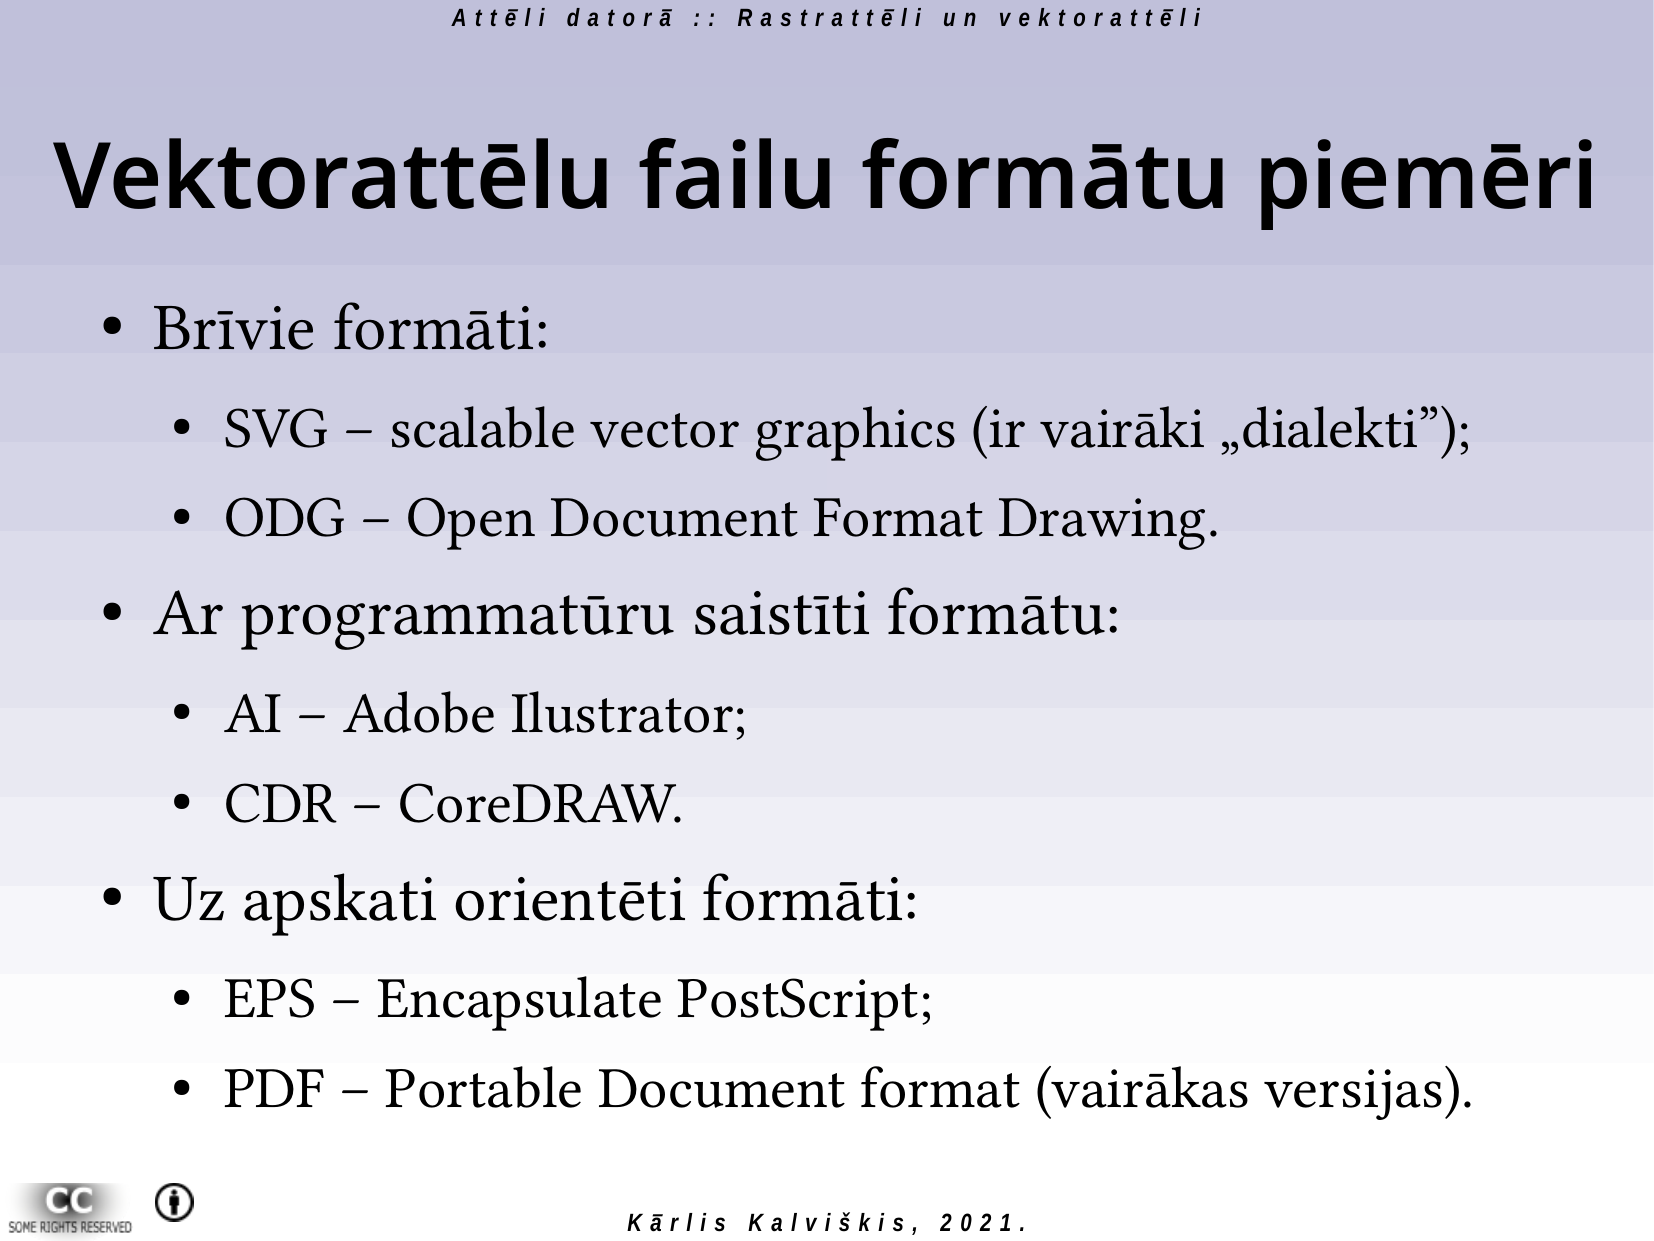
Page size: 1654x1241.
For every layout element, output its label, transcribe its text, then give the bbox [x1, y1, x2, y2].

picture [0, 0, 1654, 1241]
title Vektorattēlu failu formātu piemēri [29, 49, 1625, 296]
list Brīvie formāti: SVG – scalable vector graphics (ir vairāki „dialekti”); ODG – Open Document Format Drawing. Ar programmatūru saistīti formātu: AI – Adobe Ilustrator; CDR – CoreDRAW. Uz apskati orientēti formāti: EPS – Encapsulate PostScript; PDF – Portable Document format (vairākas versijas). [82, 289, 1571, 1123]
